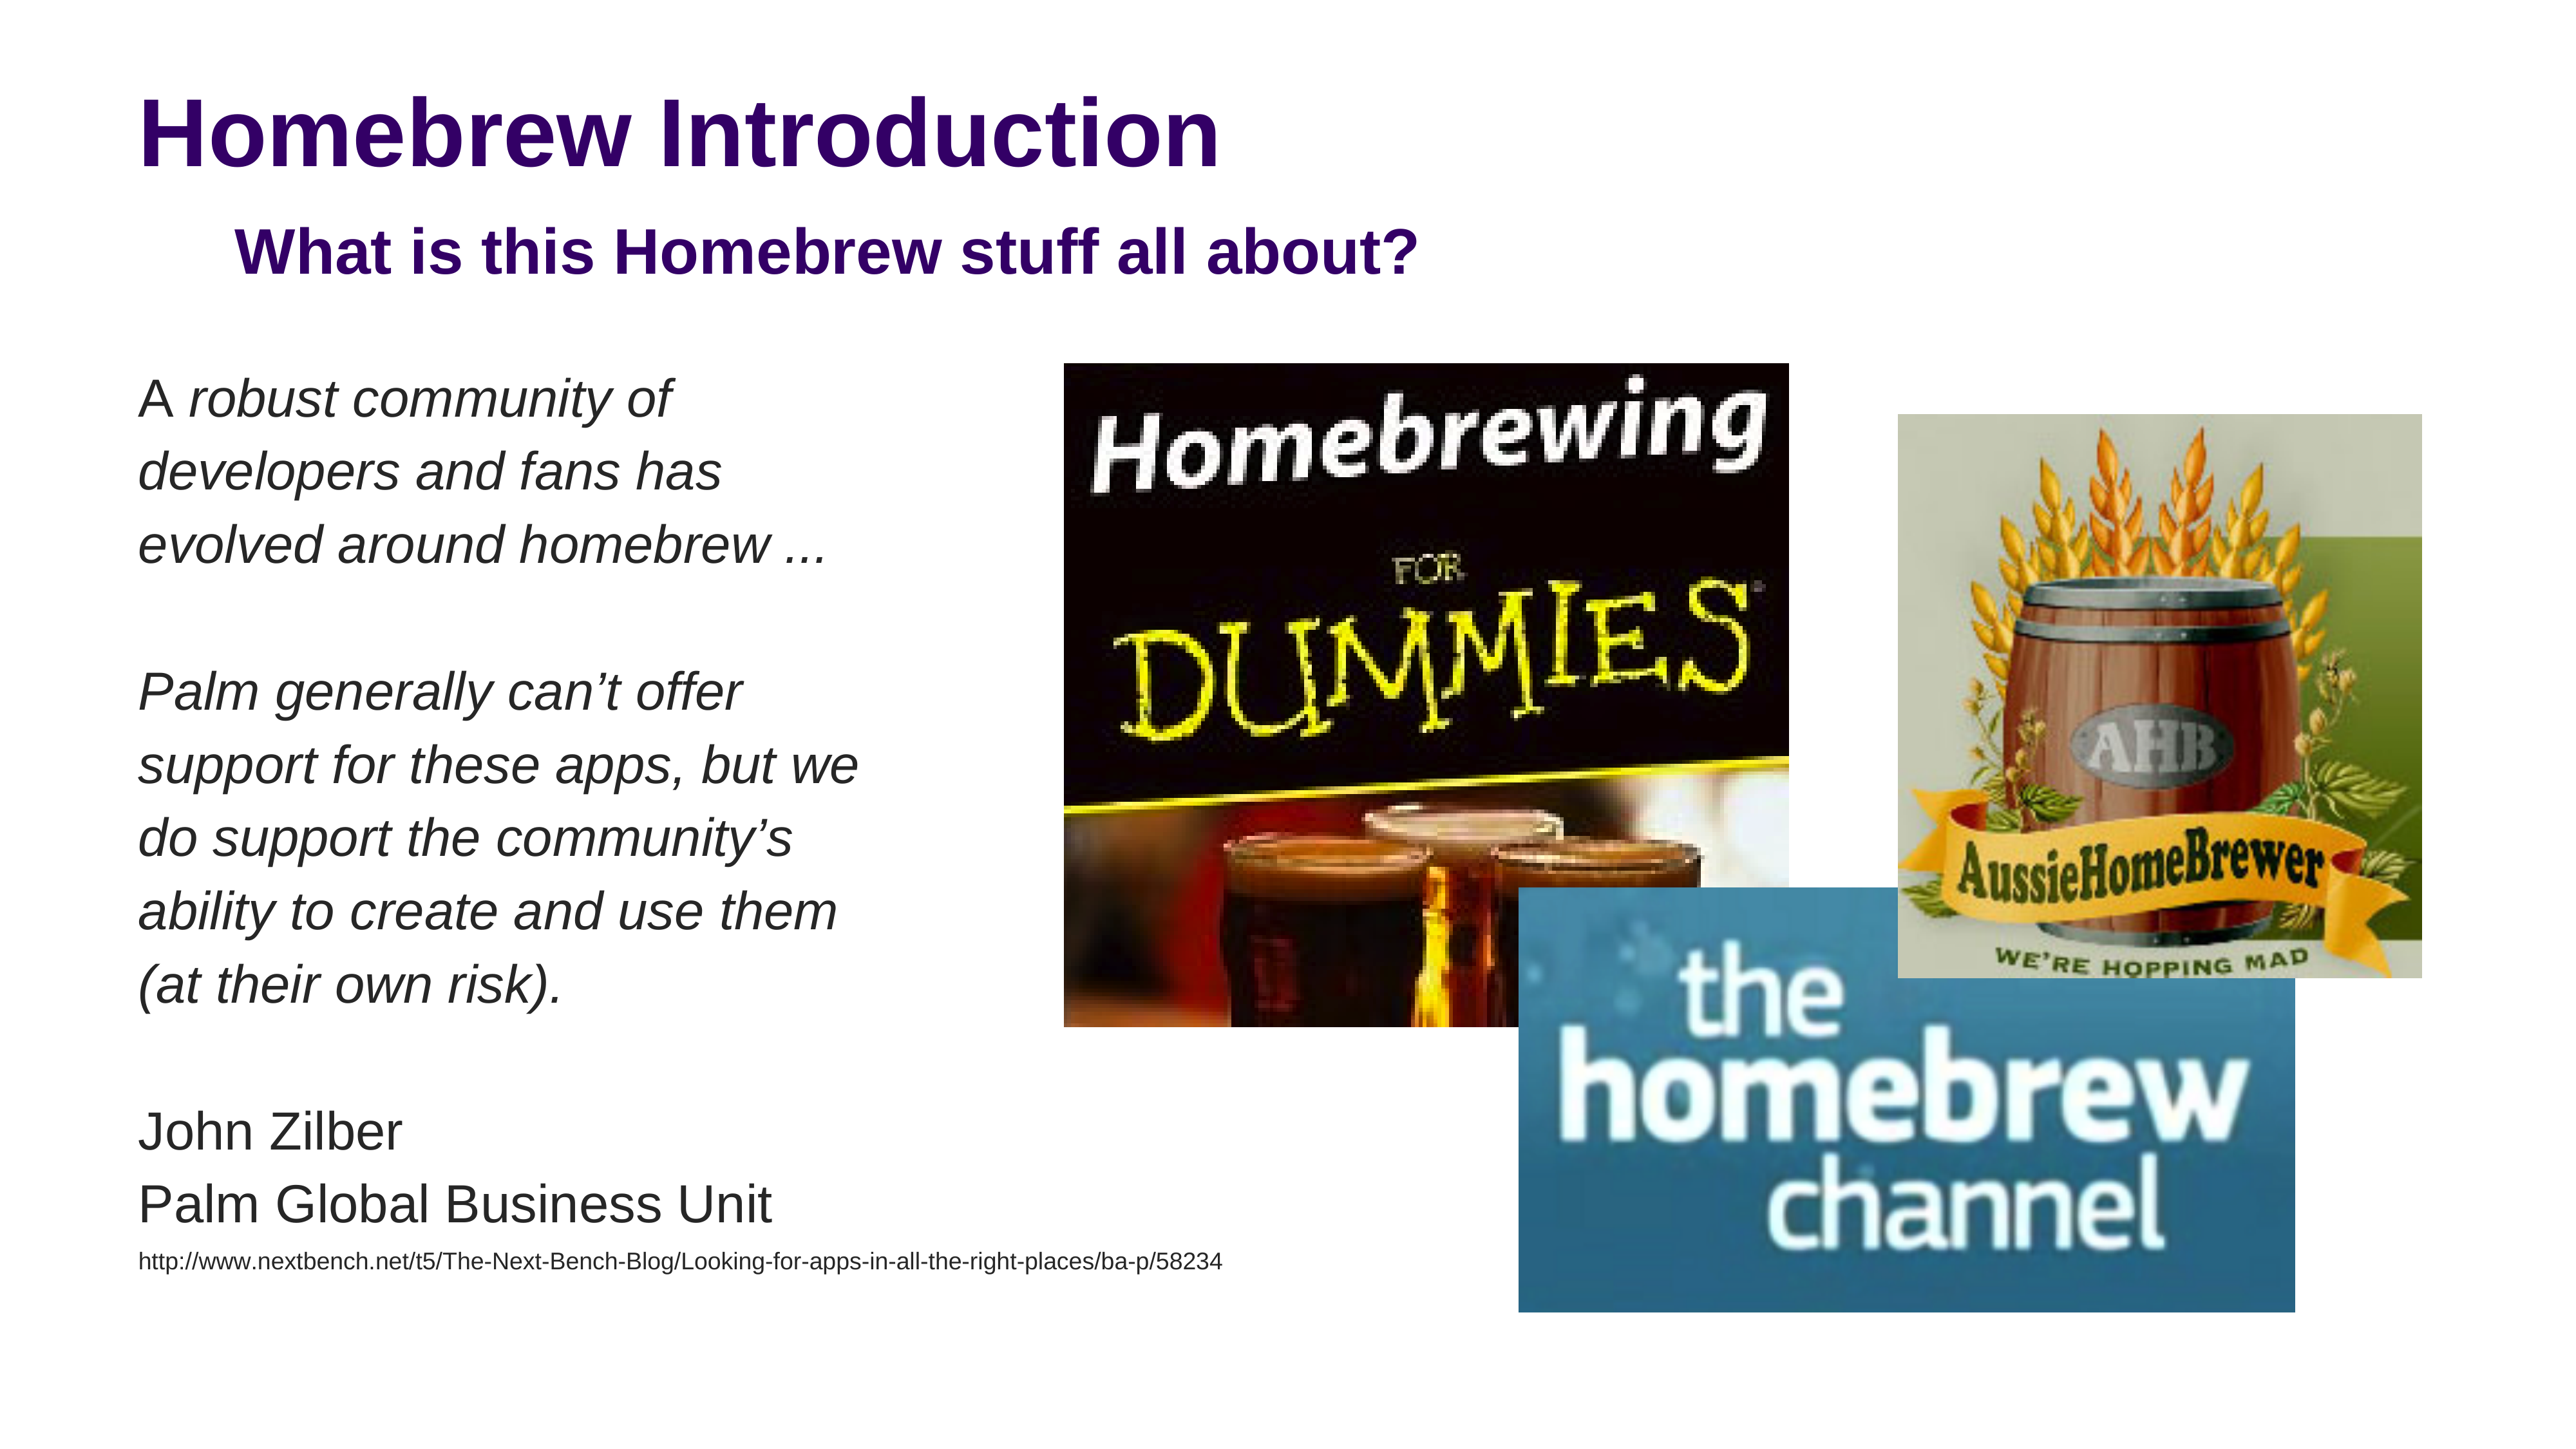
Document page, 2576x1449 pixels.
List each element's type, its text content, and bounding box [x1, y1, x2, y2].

picture [1064, 363, 2422, 1313]
title Homebrew Introduction What is this Homebrew stuff all about? [128, 26, 2120, 300]
list A robust community of developers and fans has evolved around homebrew ... Palm generally can’t offer support for these apps, but we do support the community’s ability to create and use them (at their own risk). John Zilber Palm Global Business Unit http://www.nextbench.net/t5/The-Next-Bench-Blog/Looking-for-apps-in-all-the-right-places/ba-p/58234 [128, 363, 2447, 1340]
